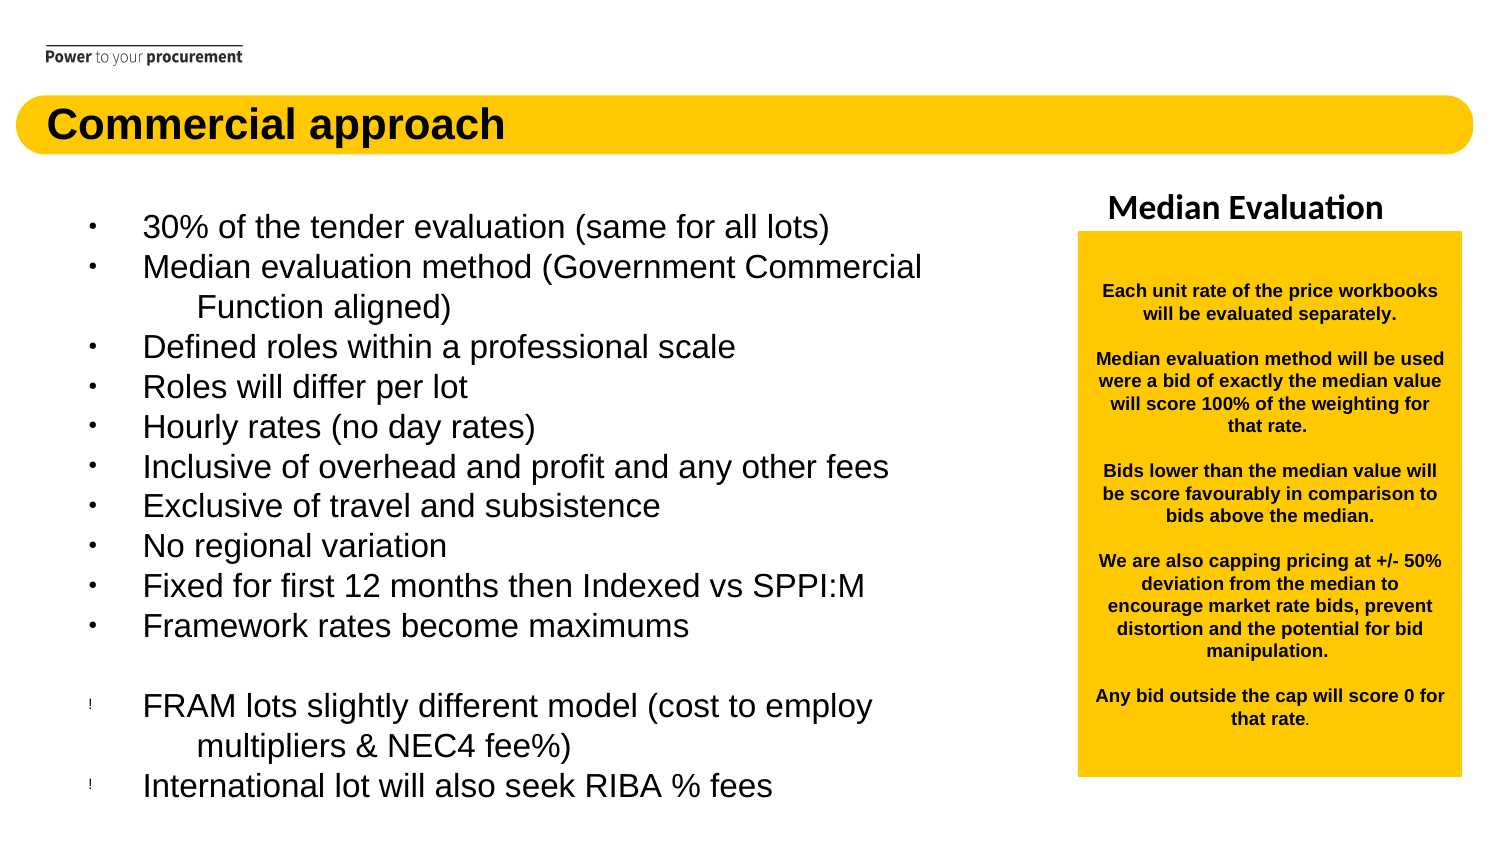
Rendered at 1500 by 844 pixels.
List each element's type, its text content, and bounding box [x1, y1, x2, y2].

text_box Median Evaluation [1003, 162, 1496, 236]
title Commercial approach [46, 95, 1226, 200]
text_box Each unit rate of the price workbooks will be evaluated separately. Median evaluation method will be used were a bid of exactly the median value will score 100% of the weighting for that rate. Bids lower than the median value will be score favourably in comparison to bids above the median. We are also capping pricing at +/- 50% deviation from the median to encourage market rate bids, prevent distortion and the potential for bid manipulation. Any bid outside the cap will score 0 for that rate. [1079, 236, 1462, 776]
title 30% of the tender evaluation (same for all lots) Median evaluation method (Government Commercial Function aligned) Defined roles within a professional scale Roles will differ per lot Hourly rates (no day rates) Inclusive of overhead and profit and any other fees Exclusive of travel and subsistence No regional variation Fixed for first 12 months then Indexed vs SPPI:M Framework rates become maximums FRAM lots slightly different model (cost to employ multipliers & NEC4 fee%) International lot will also seek RIBA % fees [46, 205, 1021, 774]
